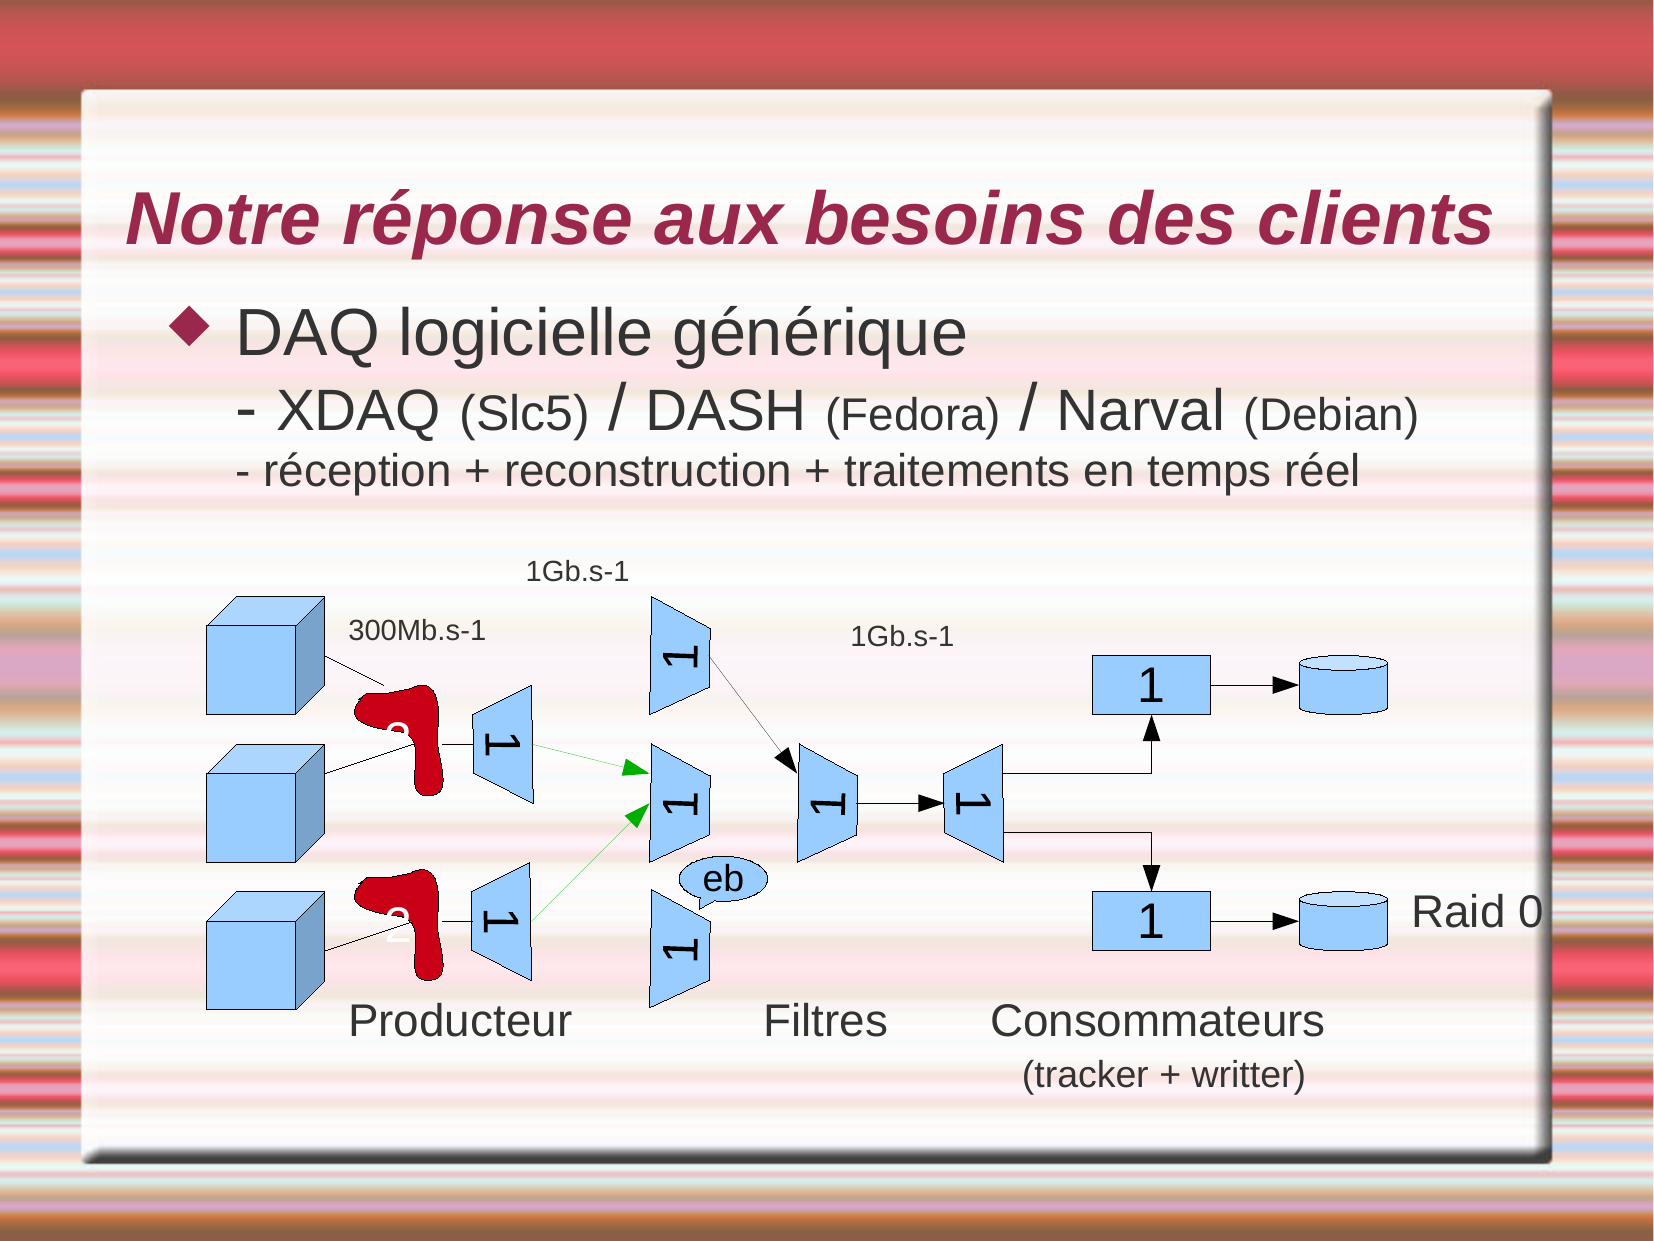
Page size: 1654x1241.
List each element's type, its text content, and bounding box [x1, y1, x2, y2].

list Producteur Filtres Consommateurs (tracker + writter) [265, 994, 1388, 1098]
list Raid 0 [1328, 885, 1565, 952]
text_box [206, 744, 325, 863]
list 1Gb.s-1 [767, 620, 1004, 686]
text_box [206, 891, 325, 1010]
picture [0, 0, 1654, 1241]
list DAQ logicielle générique - XDAQ (Slc5) / DASH (Fedora) / Narval (Debian) - réception + reconstruction + traitements en temps réel [152, 295, 1536, 542]
text_box 3 [354, 685, 444, 796]
title Notre réponse aux besoins des clients [88, 114, 1534, 322]
text_box 1 [471, 862, 532, 981]
text_box eb [679, 856, 768, 910]
text_box 1 [649, 743, 711, 863]
text_box [308, 596, 325, 613]
text_box 1 [649, 611, 711, 715]
text_box 1 [1092, 891, 1211, 951]
text_box 1 [943, 744, 1004, 863]
list 300Mb.s-1 [265, 613, 502, 680]
text_box 2 [391, 911, 404, 918]
text_box 1 [1092, 655, 1211, 715]
text_box [1299, 901, 1328, 951]
text_box 1 [472, 685, 534, 804]
text_box 2 [354, 869, 444, 981]
text_box 1 [797, 743, 858, 863]
list 1Gb.s-1 [442, 554, 680, 621]
text_box [1299, 665, 1388, 715]
text_box [206, 626, 325, 715]
text_box 3 [391, 726, 404, 733]
text_box 1 [649, 889, 711, 994]
